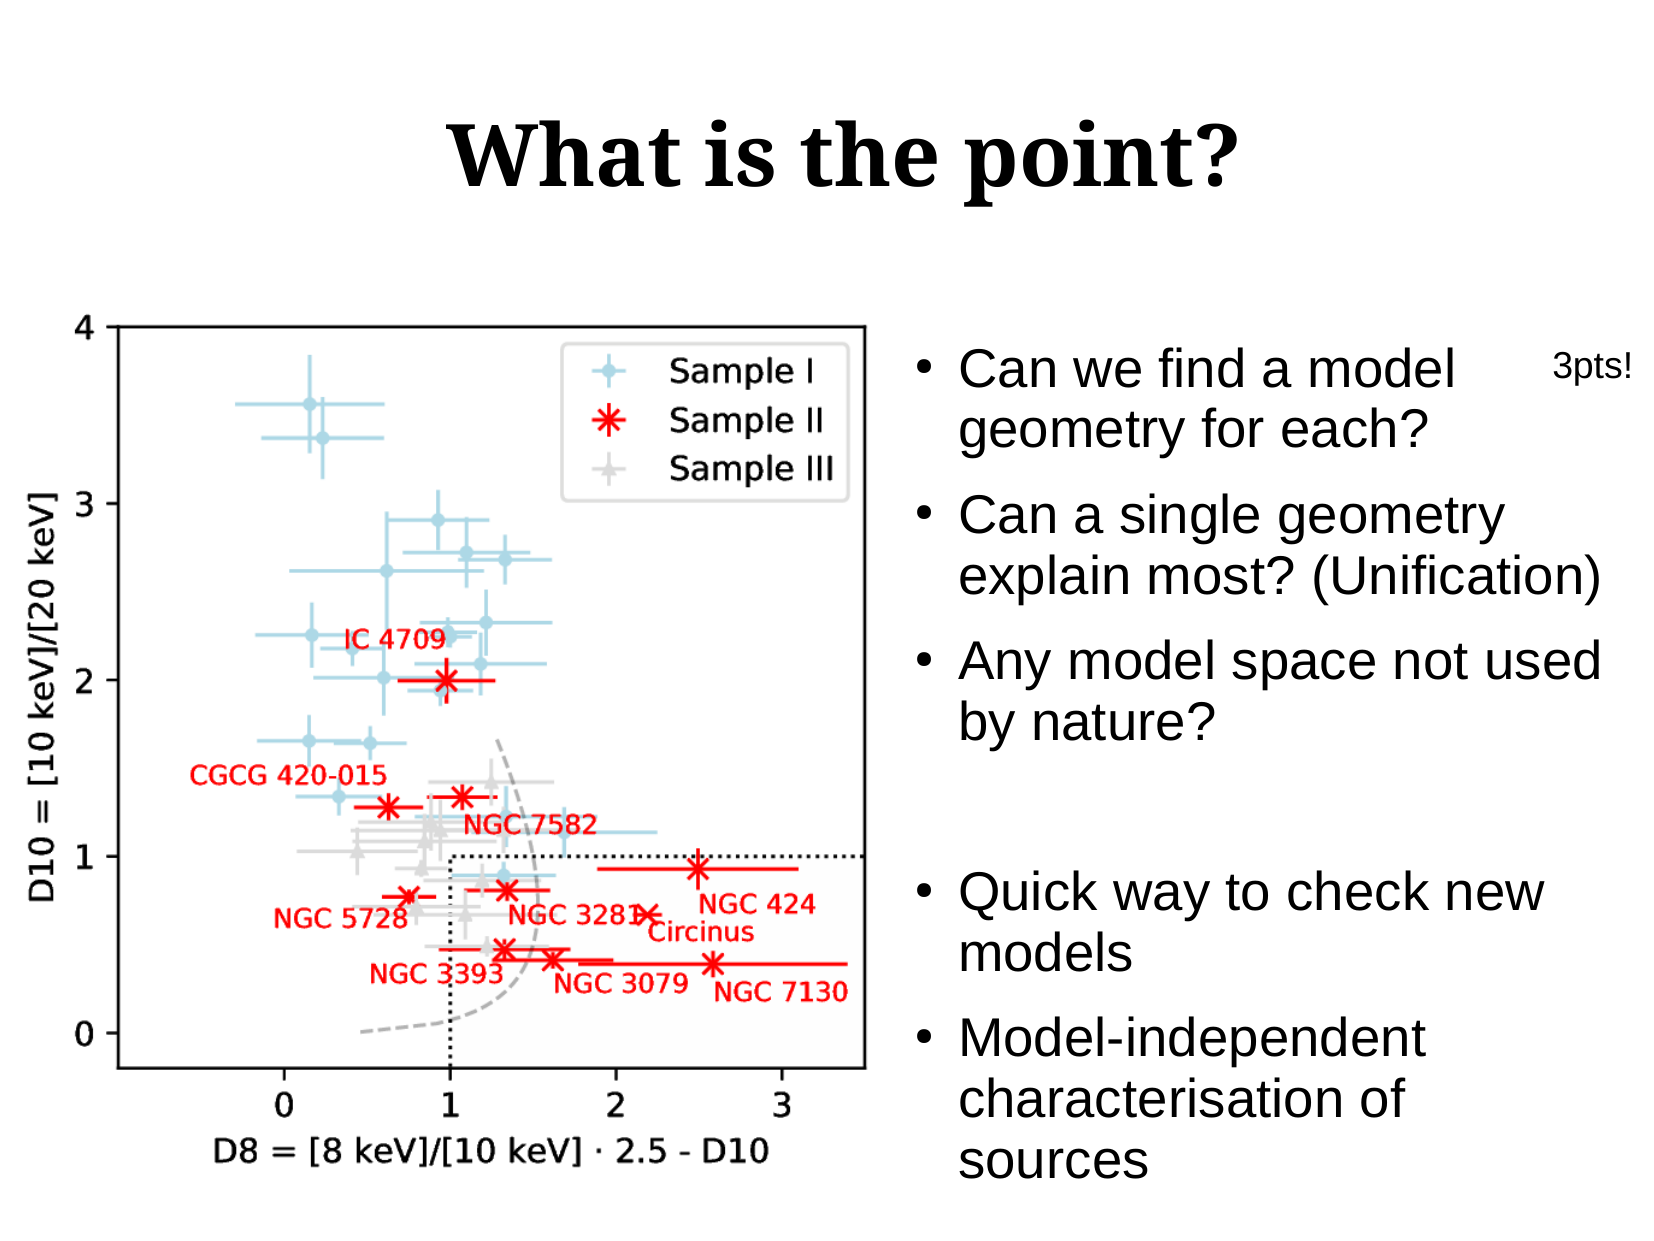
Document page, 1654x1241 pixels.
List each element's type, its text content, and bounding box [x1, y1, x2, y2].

picture [4, 290, 901, 1195]
title What is the point? [82, 49, 1571, 257]
text_box 3pts! [1537, 337, 1651, 437]
list Can we find a model geometry for each? Can a single geometry explain most? (Unification) Any model space not used by nature? Quick way to check new models Model-independent characterisation of sources [900, 337, 1613, 1241]
